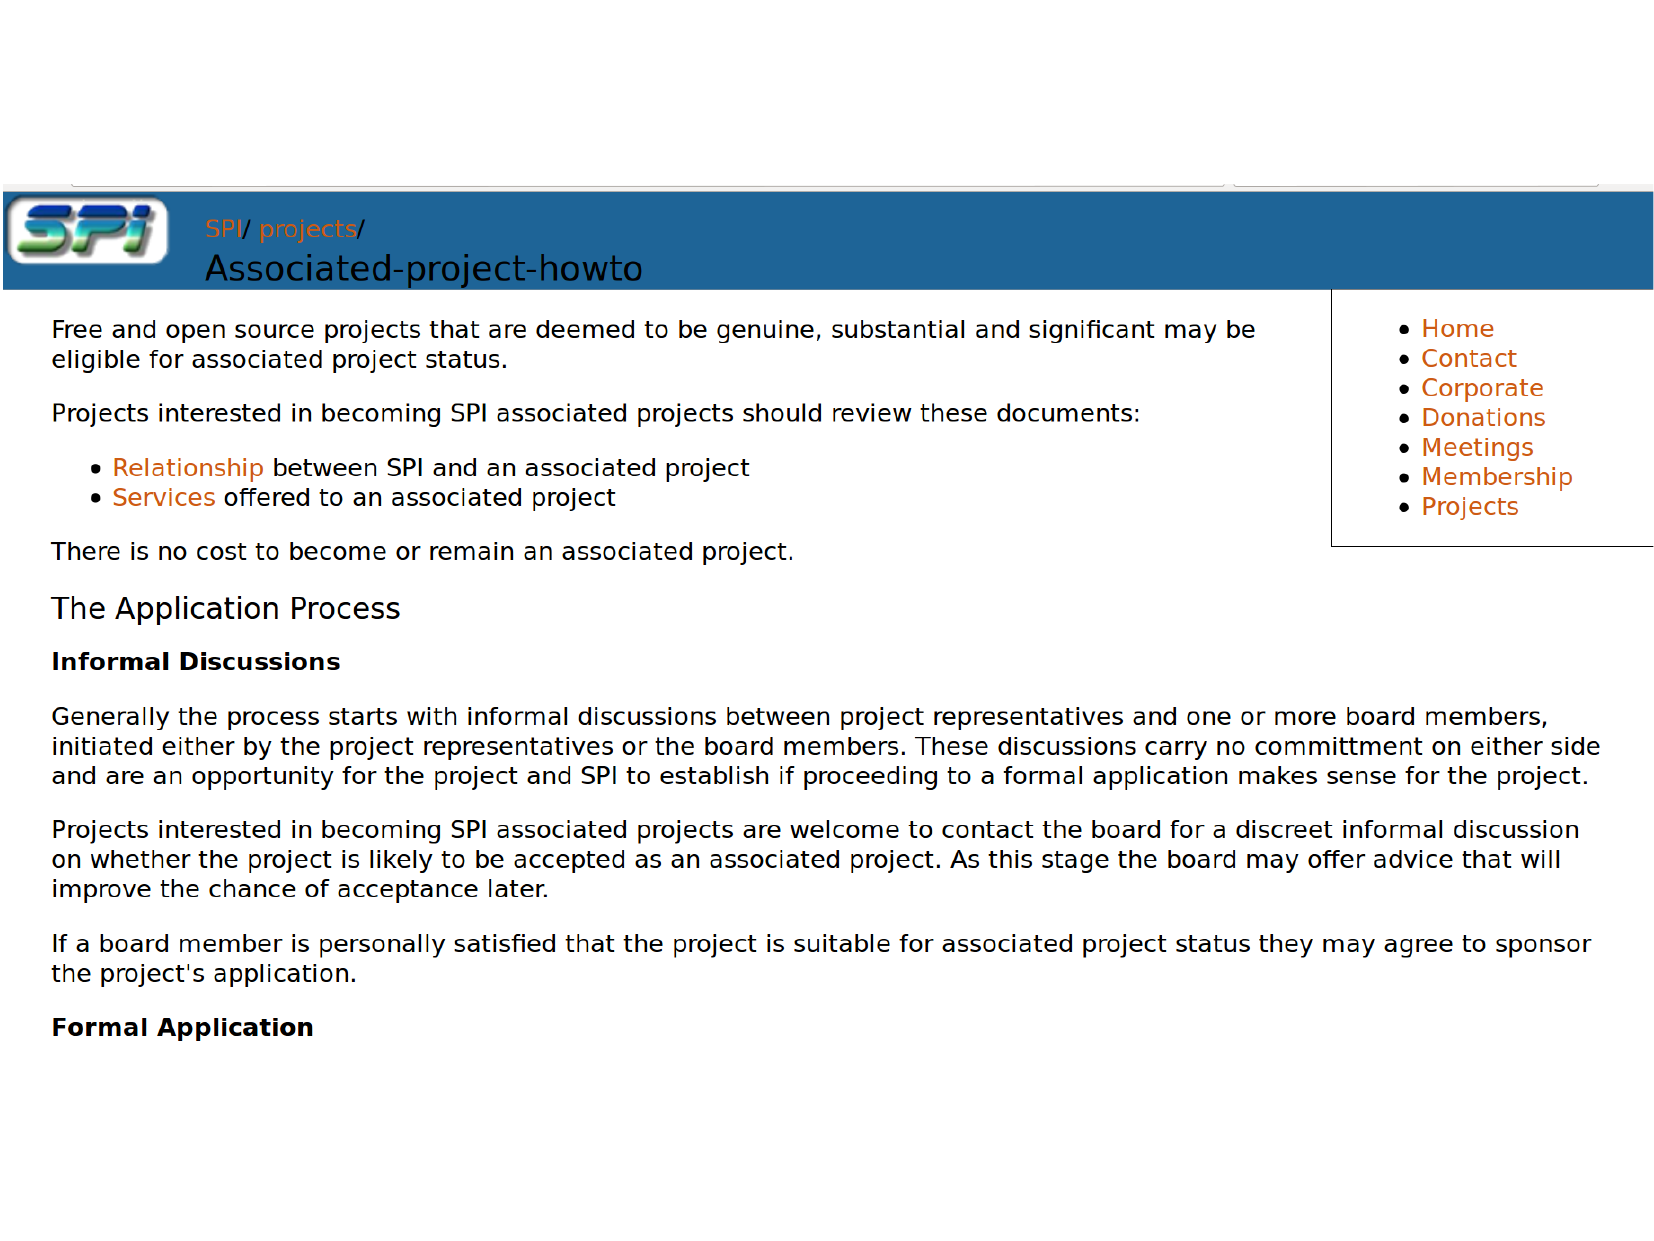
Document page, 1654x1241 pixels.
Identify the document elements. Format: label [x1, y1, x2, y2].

picture [3, 184, 1654, 1072]
